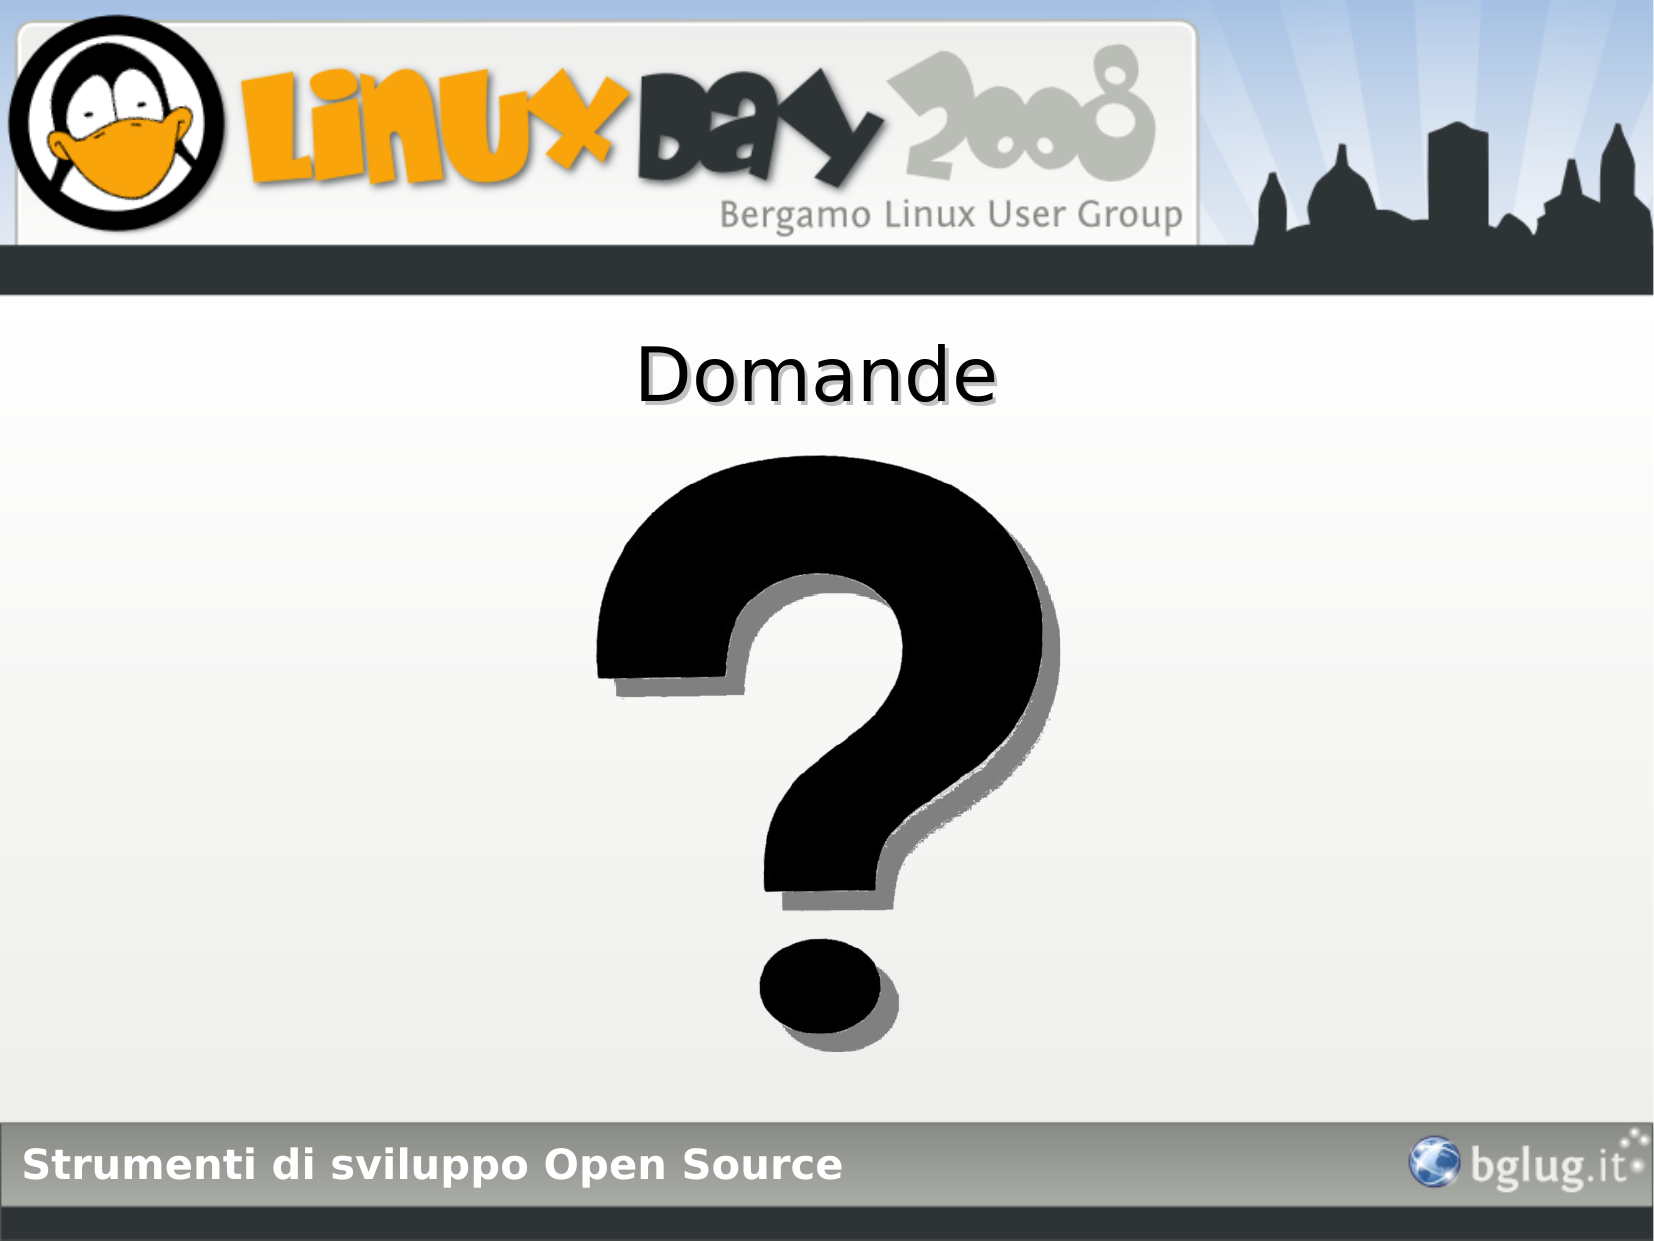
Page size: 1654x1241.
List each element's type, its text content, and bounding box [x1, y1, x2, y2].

text_box Strumenti di sviluppo Open Source [6, 1133, 858, 1198]
text_box Domande [620, 324, 1046, 427]
picture [0, 0, 1654, 1241]
